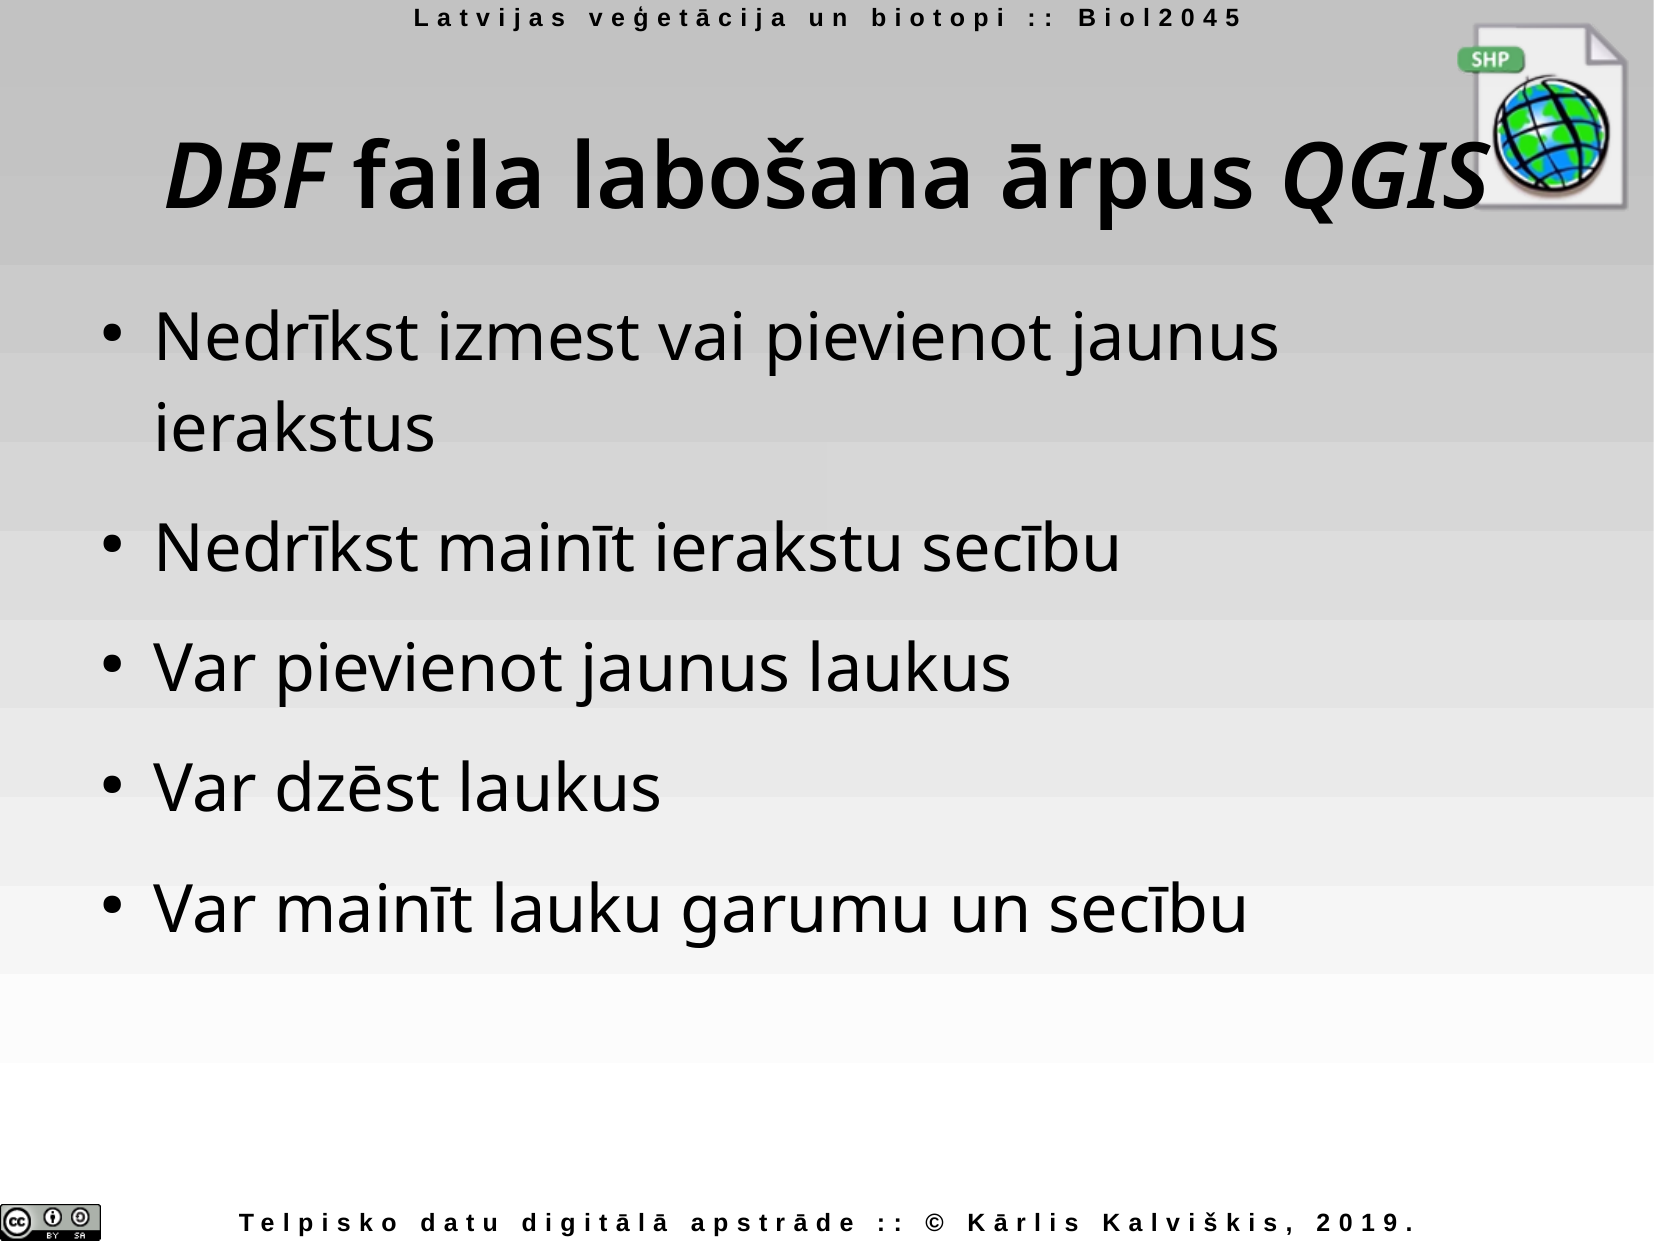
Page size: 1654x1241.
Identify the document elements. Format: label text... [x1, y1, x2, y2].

picture [0, 0, 1654, 1241]
title DBF faila labošana ārpus QGIS [29, 56, 1625, 289]
list Nedrīkst izmest vai pievienot jaunus ierakstus Nedrīkst mainīt ierakstu secību Var pievienot jaunus laukus Var dzēst laukus Var mainīt lauku garumu un secību [82, 289, 1571, 1098]
